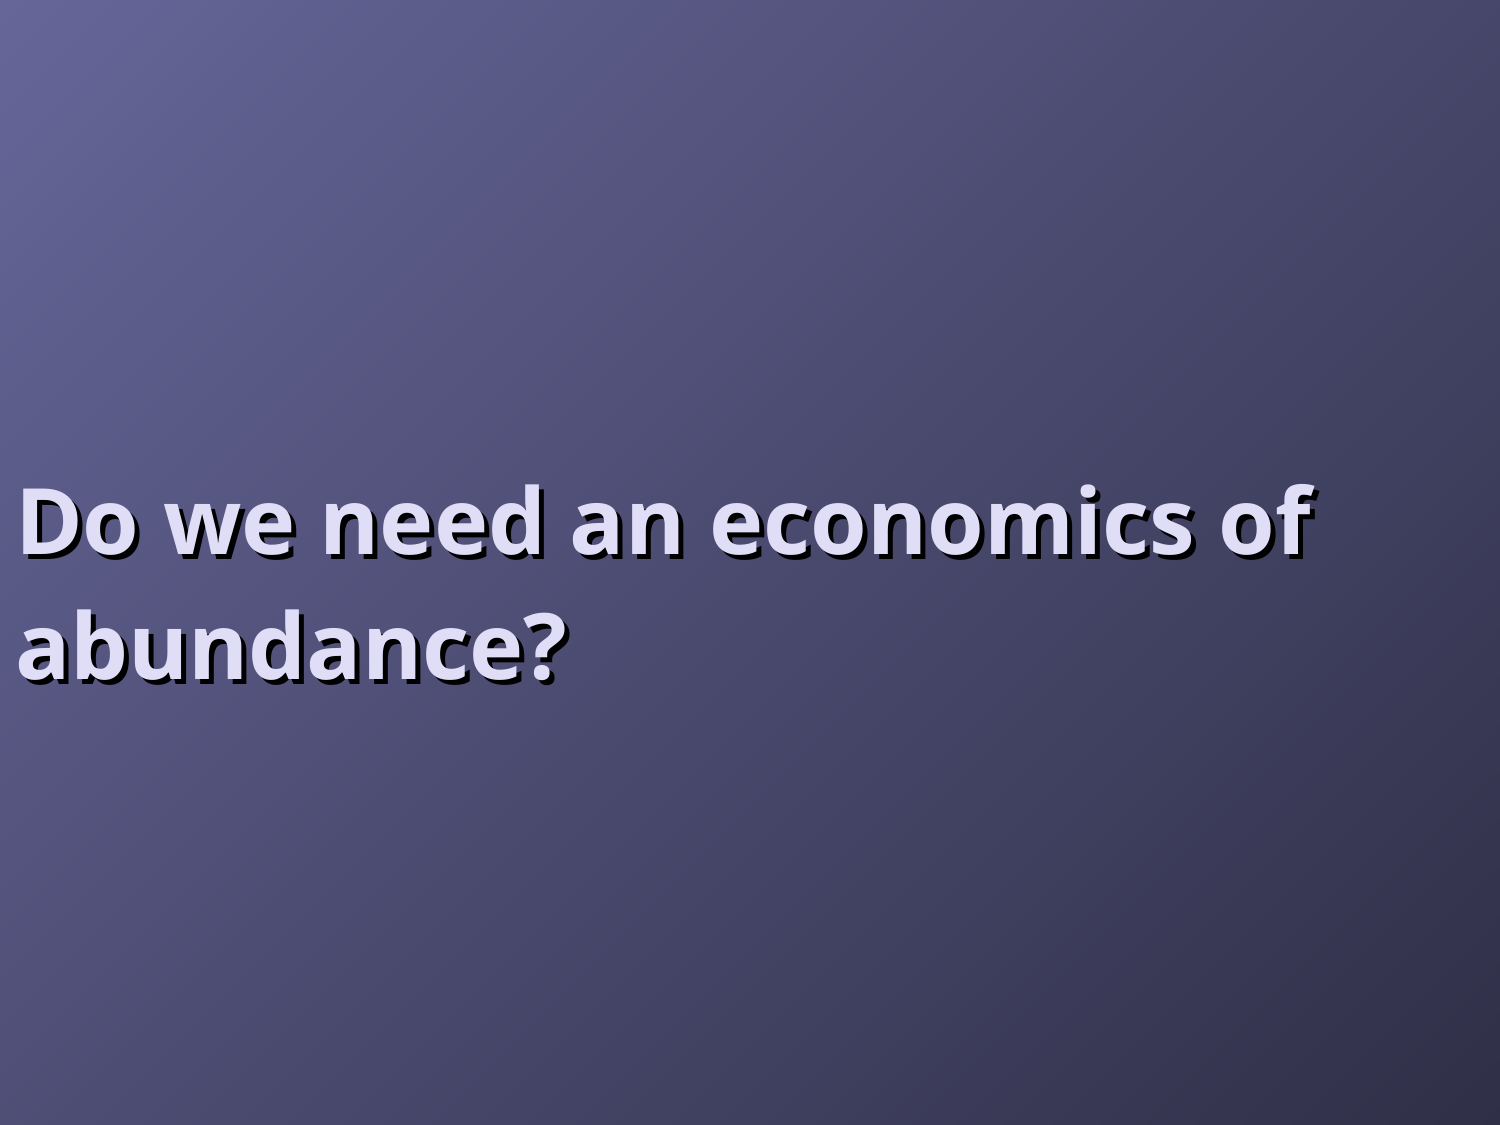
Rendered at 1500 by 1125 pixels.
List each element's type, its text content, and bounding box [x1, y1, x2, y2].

title Do we need an economics of abundance? [0, 463, 1500, 699]
